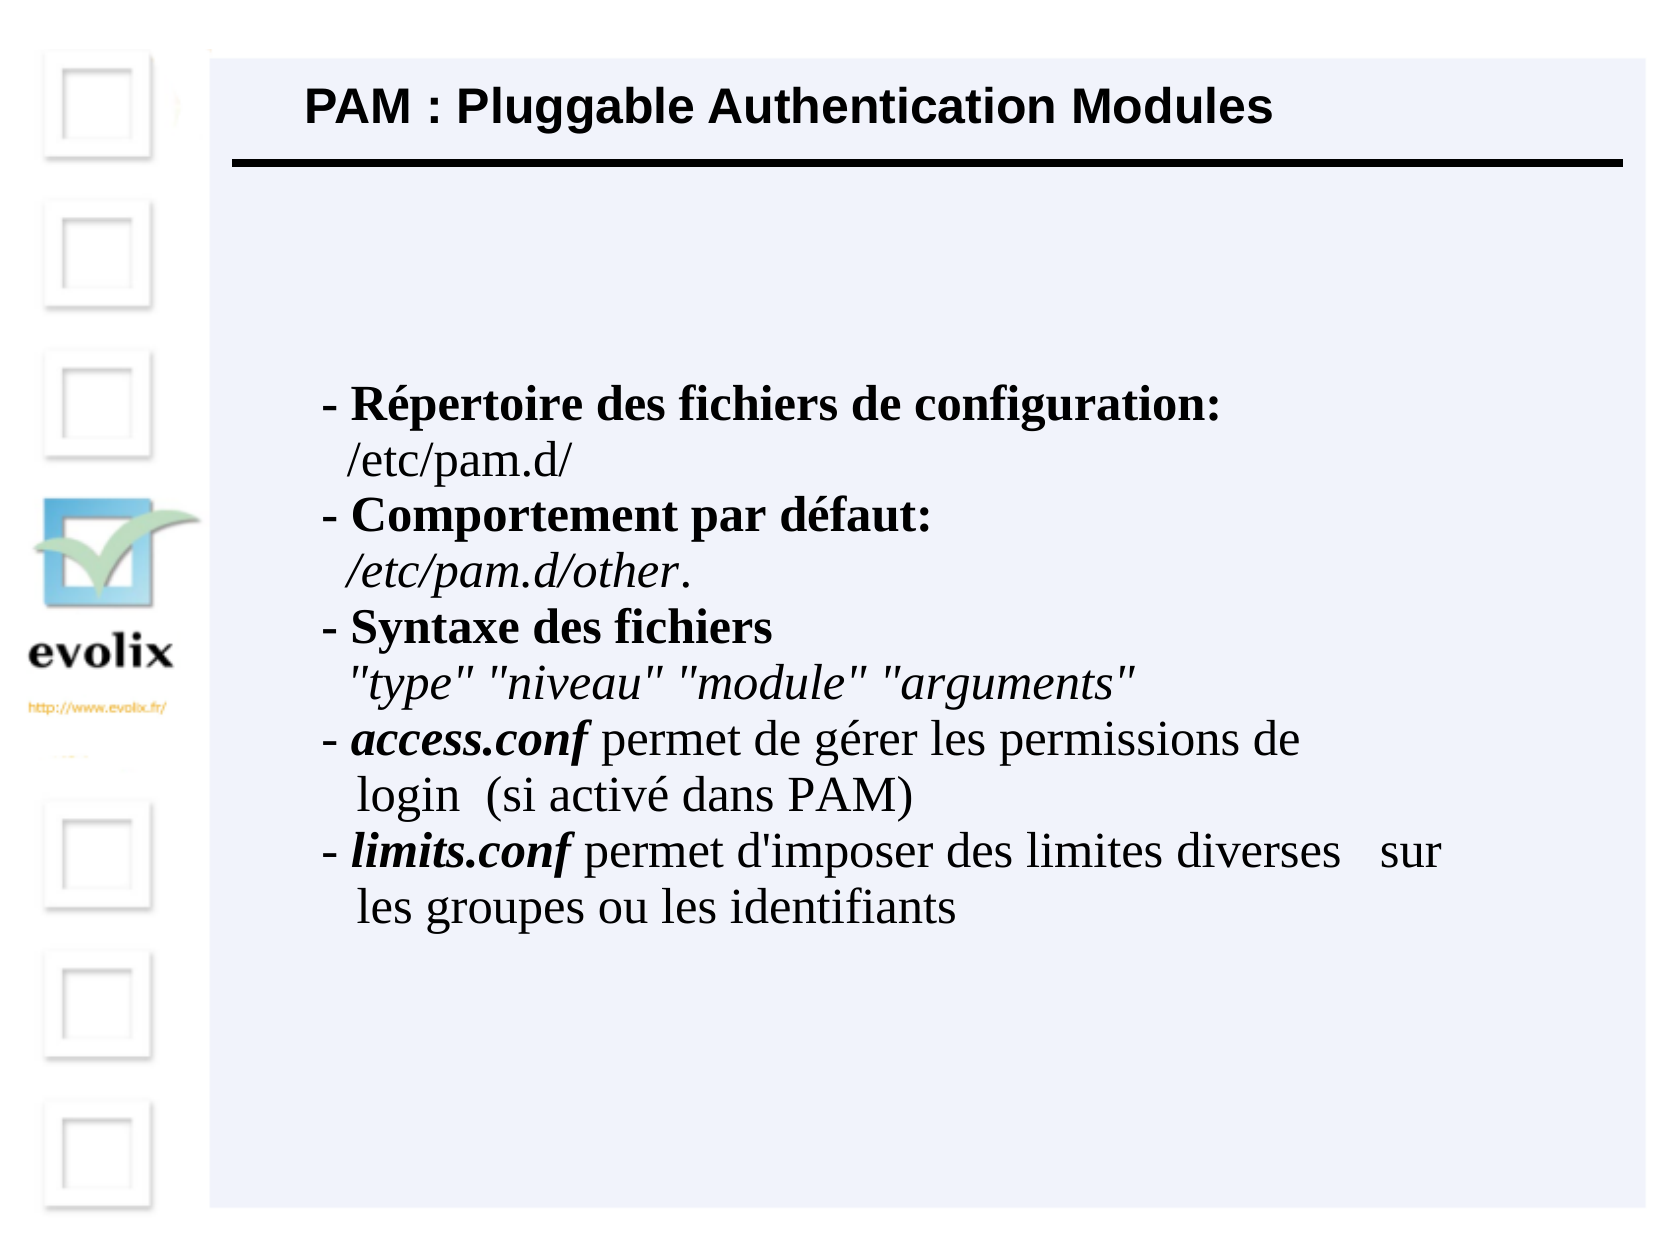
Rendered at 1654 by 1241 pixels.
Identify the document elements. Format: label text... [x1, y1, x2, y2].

subtitle - Répertoire des fichiers de configuration: /etc/pam.d/ - Comportement par défaut: /etc/pam.d/other. - Syntaxe des fichiers "type" "niveau" "module" "arguments" - access.conf permet de gérer les permissions de login (si activé dans PAM) - limits.conf permet d'imposer des limites diverses sur les groupes ou les identifiants [285, 211, 1491, 1154]
text_box PAM : Pluggable Authentication Modules [233, 71, 1291, 142]
picture [0, 49, 1654, 1218]
